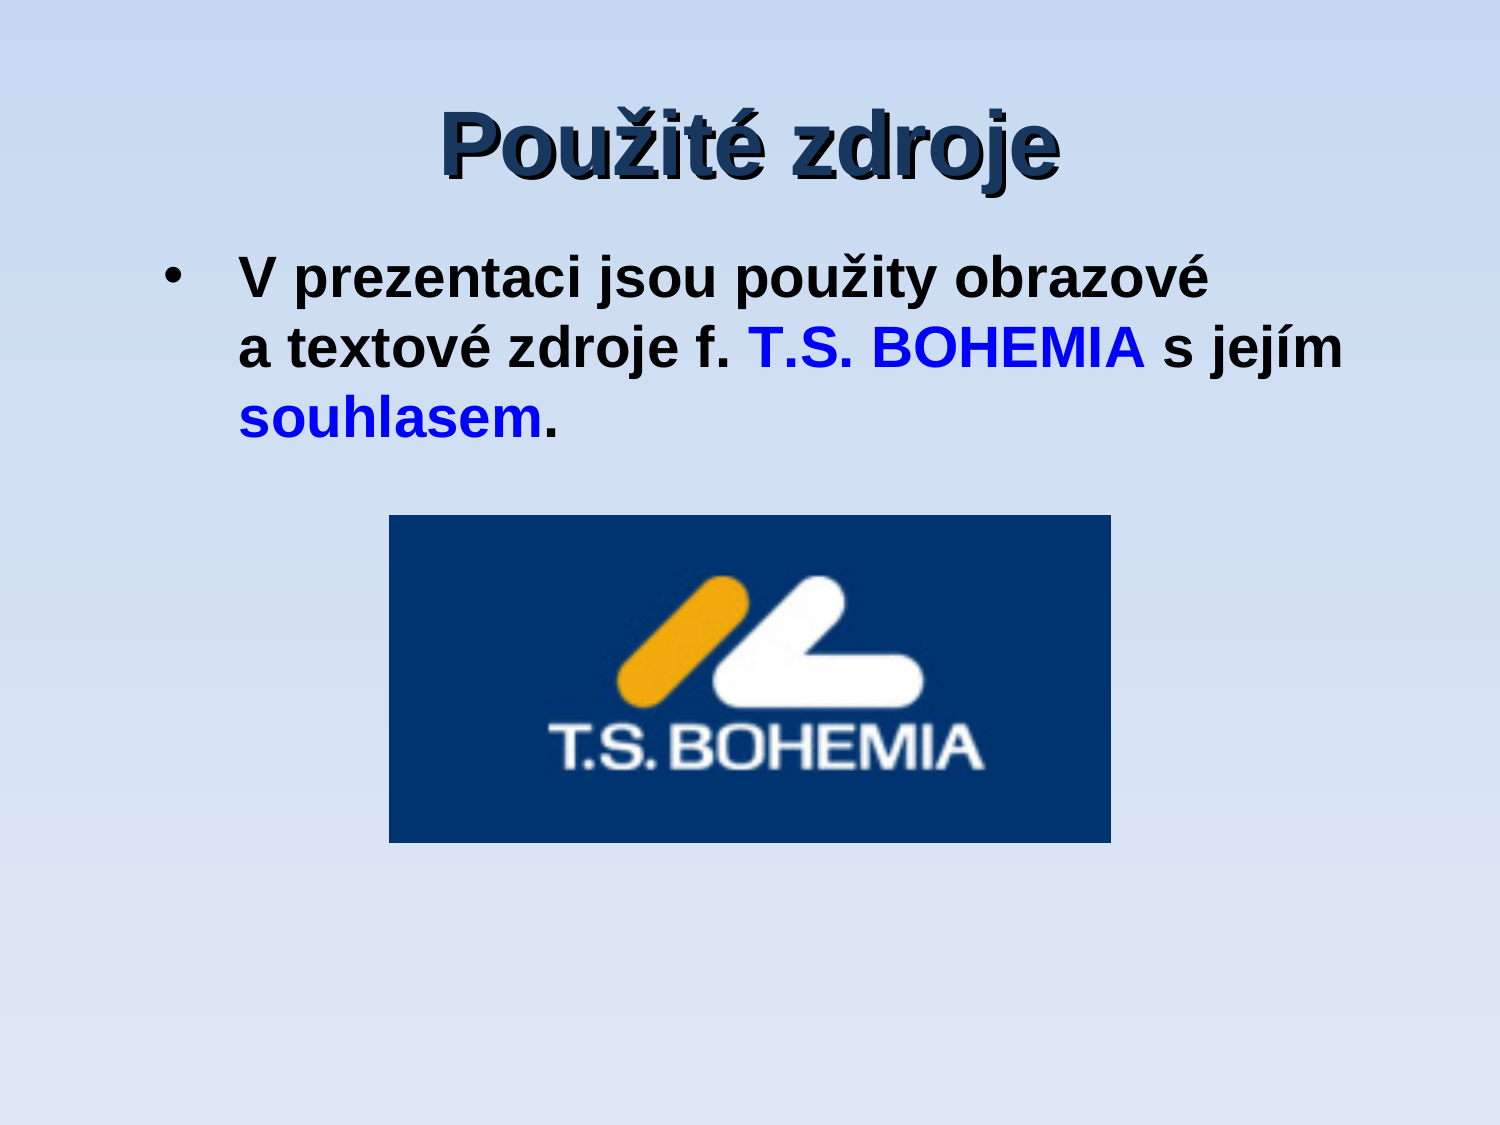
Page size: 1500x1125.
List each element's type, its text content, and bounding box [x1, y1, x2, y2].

title Použité zdroje [0, 45, 1500, 233]
text_box V prezentaci jsou použity obrazové a textové zdroje f. T.S. BOHEMIA s jejím souhlasem. [135, 231, 1365, 780]
picture [389, 515, 1111, 843]
